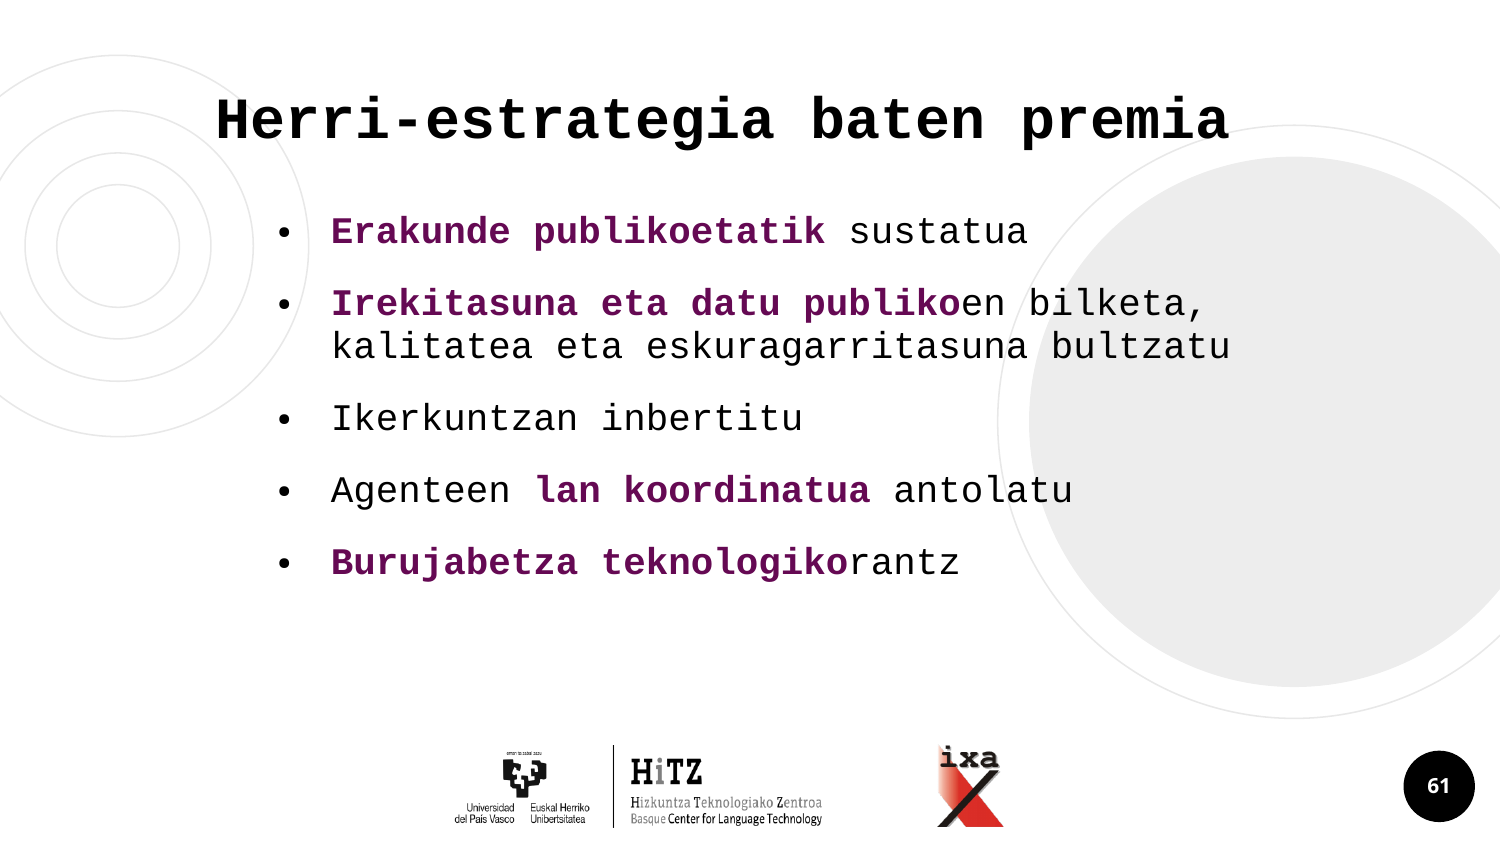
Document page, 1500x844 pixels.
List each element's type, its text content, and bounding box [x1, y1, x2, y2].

picture [937, 744, 1004, 827]
text_box Herri-estrategia baten premia [200, 82, 1335, 178]
list Erakunde publikoetatik sustatua Irekitasuna eta datu publikoen bilketa, kalitatea eta eskuragarritasuna bultzatu Ikerkuntzan inbertitu Agenteen lan koordinatua antolatu Burujabetza teknologikorantz [259, 212, 1288, 666]
text_box <zenbakia> [1403, 750, 1475, 823]
picture [450, 745, 827, 828]
